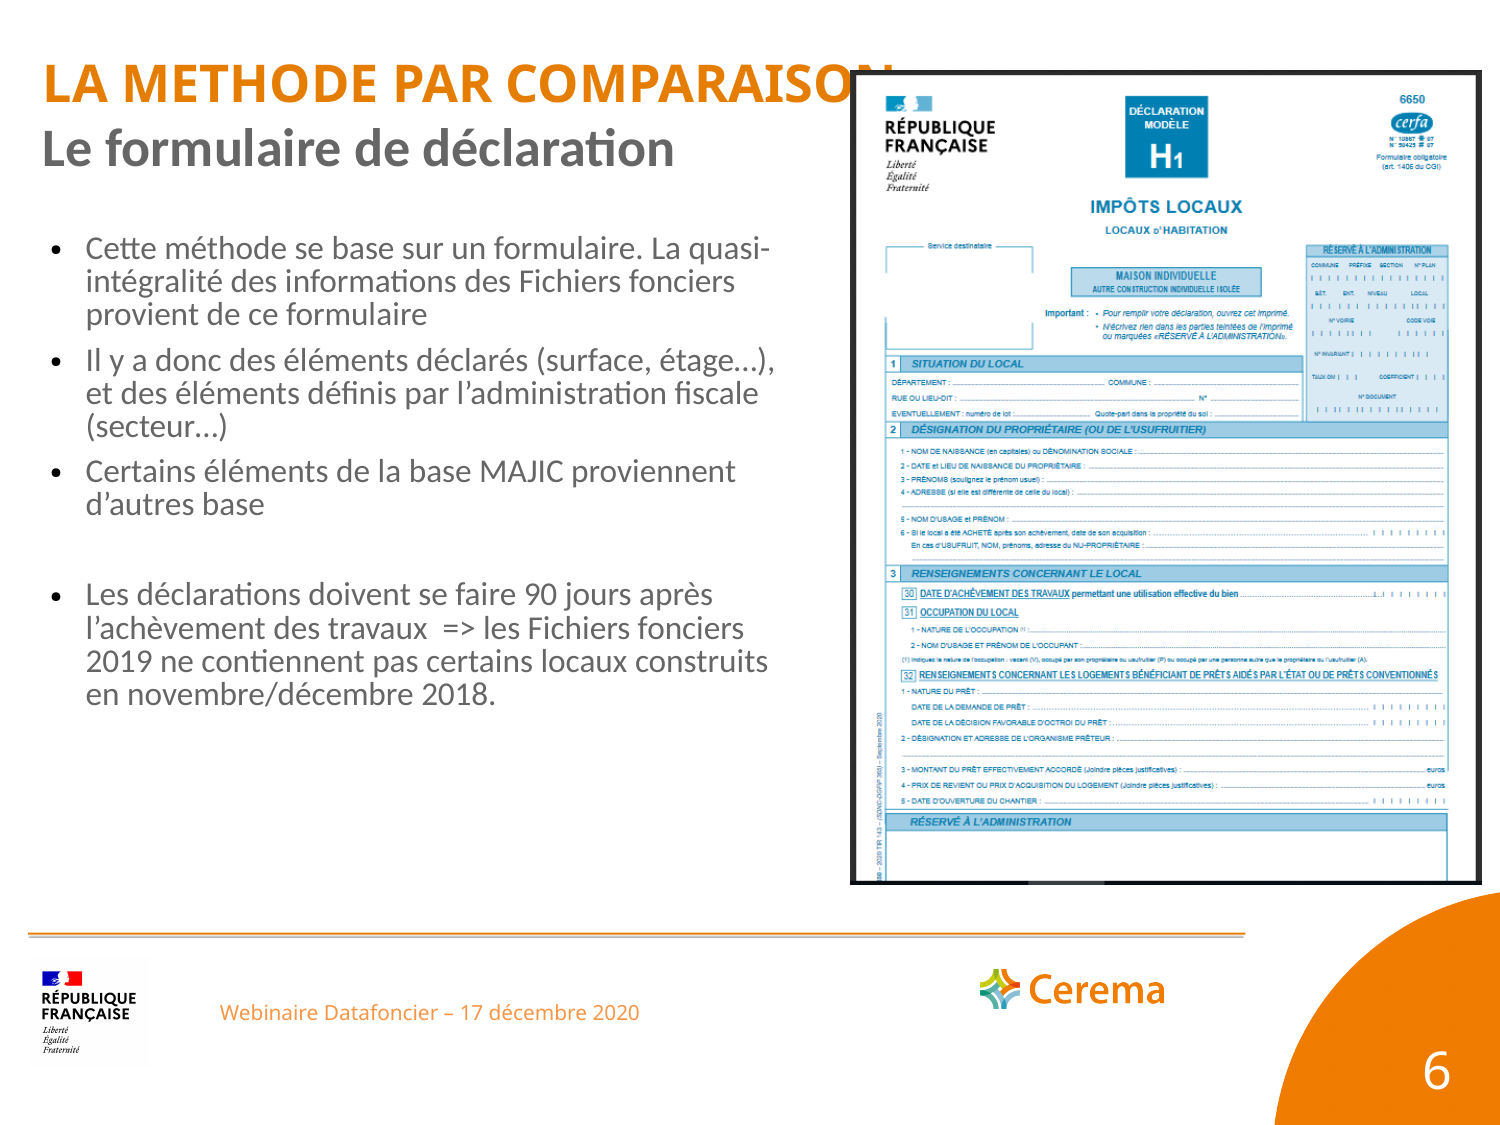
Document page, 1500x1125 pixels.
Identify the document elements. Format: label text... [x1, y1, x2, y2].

text_box Webinaire Datafoncier – 17 décembre 2020 [212, 992, 787, 1032]
picture [1272, 891, 1500, 1125]
text_box La methode par comparaison [28, 6, 1470, 118]
text_box <numéro> [1407, 1029, 1456, 1116]
picture [28, 957, 150, 1068]
picture [960, 954, 1189, 1029]
text_box Cette méthode se base sur un formulaire. La quasi-intégralité des informations des Fichiers fonciers provient de ce formulaire Il y a donc des éléments déclarés (surface, étage…), et des éléments définis par l’administration fiscale (secteur…) Certains éléments de la base MAJIC proviennent d’autres base Les déclarations doivent se faire 90 jours après l’achèvement des travaux => les Fichiers fonciers 2019 ne contiennent pas certains locaux construits en novembre/décembre 2018. [35, 193, 815, 792]
text_box Le formulaire de déclaration [28, 118, 850, 188]
picture [850, 70, 1482, 885]
